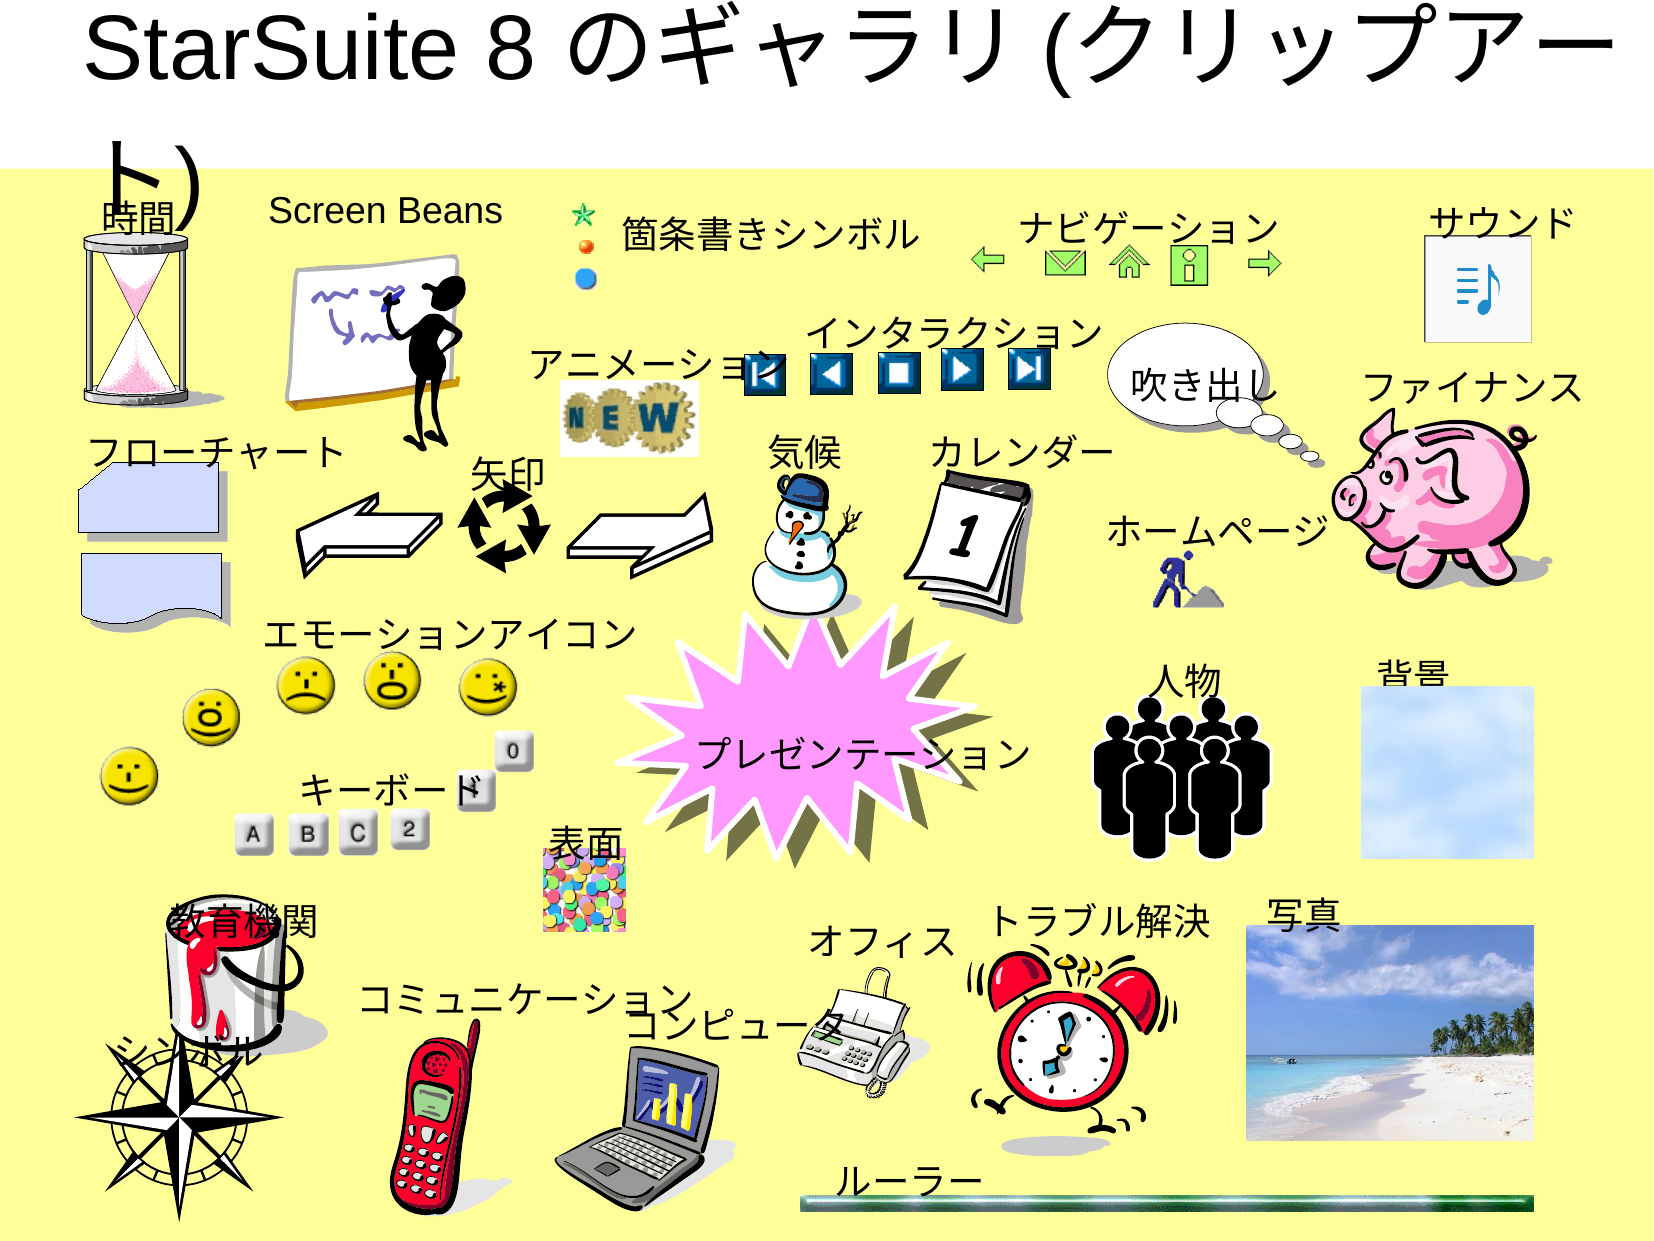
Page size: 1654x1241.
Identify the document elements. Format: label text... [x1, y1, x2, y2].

text_box カレンダー [913, 415, 1110, 469]
picture [457, 657, 519, 718]
picture [453, 475, 555, 578]
picture [793, 962, 935, 1103]
text_box フローチャート [70, 415, 324, 469]
picture [572, 203, 595, 226]
text_box サウンド [1413, 186, 1575, 240]
picture [1361, 686, 1534, 859]
picture [878, 358, 921, 394]
picture [383, 1016, 519, 1223]
picture [454, 728, 537, 815]
text_box プレゼンテーション [679, 717, 1002, 771]
text_box アニメーション [513, 327, 764, 380]
text_box コンピュータ [609, 988, 829, 1041]
picture [1008, 354, 1051, 390]
text_box シンボル [99, 1014, 269, 1067]
picture [1107, 322, 1560, 597]
picture [362, 651, 423, 711]
picture [775, 354, 786, 364]
title StarSuite 8 のギャラリ (クリップアート) [82, 0, 1623, 213]
text_box インタラクション [789, 296, 1062, 349]
picture [744, 361, 786, 396]
text_box ファイナンス [1345, 350, 1567, 403]
picture [842, 353, 853, 384]
picture [810, 359, 853, 395]
picture [764, 364, 776, 374]
text_box 吹き出し [1116, 348, 1282, 402]
picture [558, 483, 722, 588]
picture [1142, 547, 1234, 615]
picture [1246, 925, 1534, 1141]
picture [74, 884, 338, 1223]
picture [960, 936, 1186, 1164]
text_box キーボード [284, 754, 485, 807]
picture [388, 807, 433, 853]
picture [910, 352, 921, 383]
picture [548, 1040, 742, 1218]
picture [890, 363, 909, 384]
picture [76, 224, 233, 415]
picture [903, 469, 1034, 625]
text_box 箇条書きシンボル [606, 197, 920, 250]
picture [1244, 243, 1285, 284]
picture [284, 253, 467, 453]
picture [560, 380, 699, 457]
text_box ホームページ [1090, 494, 1333, 547]
picture [1169, 245, 1210, 286]
text_box エモーションアイコン [247, 597, 598, 651]
text_box トラブル解決 [971, 884, 1201, 937]
picture [287, 483, 451, 588]
text_box 写真 [1252, 878, 1357, 932]
picture [1045, 245, 1086, 283]
text_box 矢印 [455, 437, 561, 490]
text_box ルーラー [820, 1144, 990, 1197]
text_box 教育機関 [154, 884, 334, 937]
text_box コミュニケーション [341, 963, 652, 1016]
picture [941, 349, 984, 391]
picture [275, 655, 337, 716]
text_box 表面 [533, 806, 639, 859]
picture [829, 1017, 839, 1027]
picture [98, 745, 160, 807]
picture [543, 859, 626, 932]
text_box 気候 [752, 415, 858, 469]
picture [336, 807, 381, 859]
text_box 時間 [86, 181, 192, 235]
text_box ナビゲーション [1002, 192, 1261, 245]
picture [1040, 349, 1051, 379]
text_box [0, 168, 1654, 1241]
picture [579, 240, 594, 254]
picture [968, 239, 1009, 280]
picture [180, 686, 243, 749]
text_box 人物 [1132, 644, 1238, 698]
picture [1090, 694, 1273, 862]
text_box 背景 [1361, 640, 1466, 686]
picture [232, 811, 277, 859]
text_box Screen Beans [253, 182, 518, 240]
picture [800, 1195, 1534, 1213]
picture [747, 468, 868, 625]
picture [1109, 245, 1150, 281]
picture [286, 811, 332, 859]
text_box オフィス [793, 905, 947, 958]
picture [574, 267, 599, 292]
